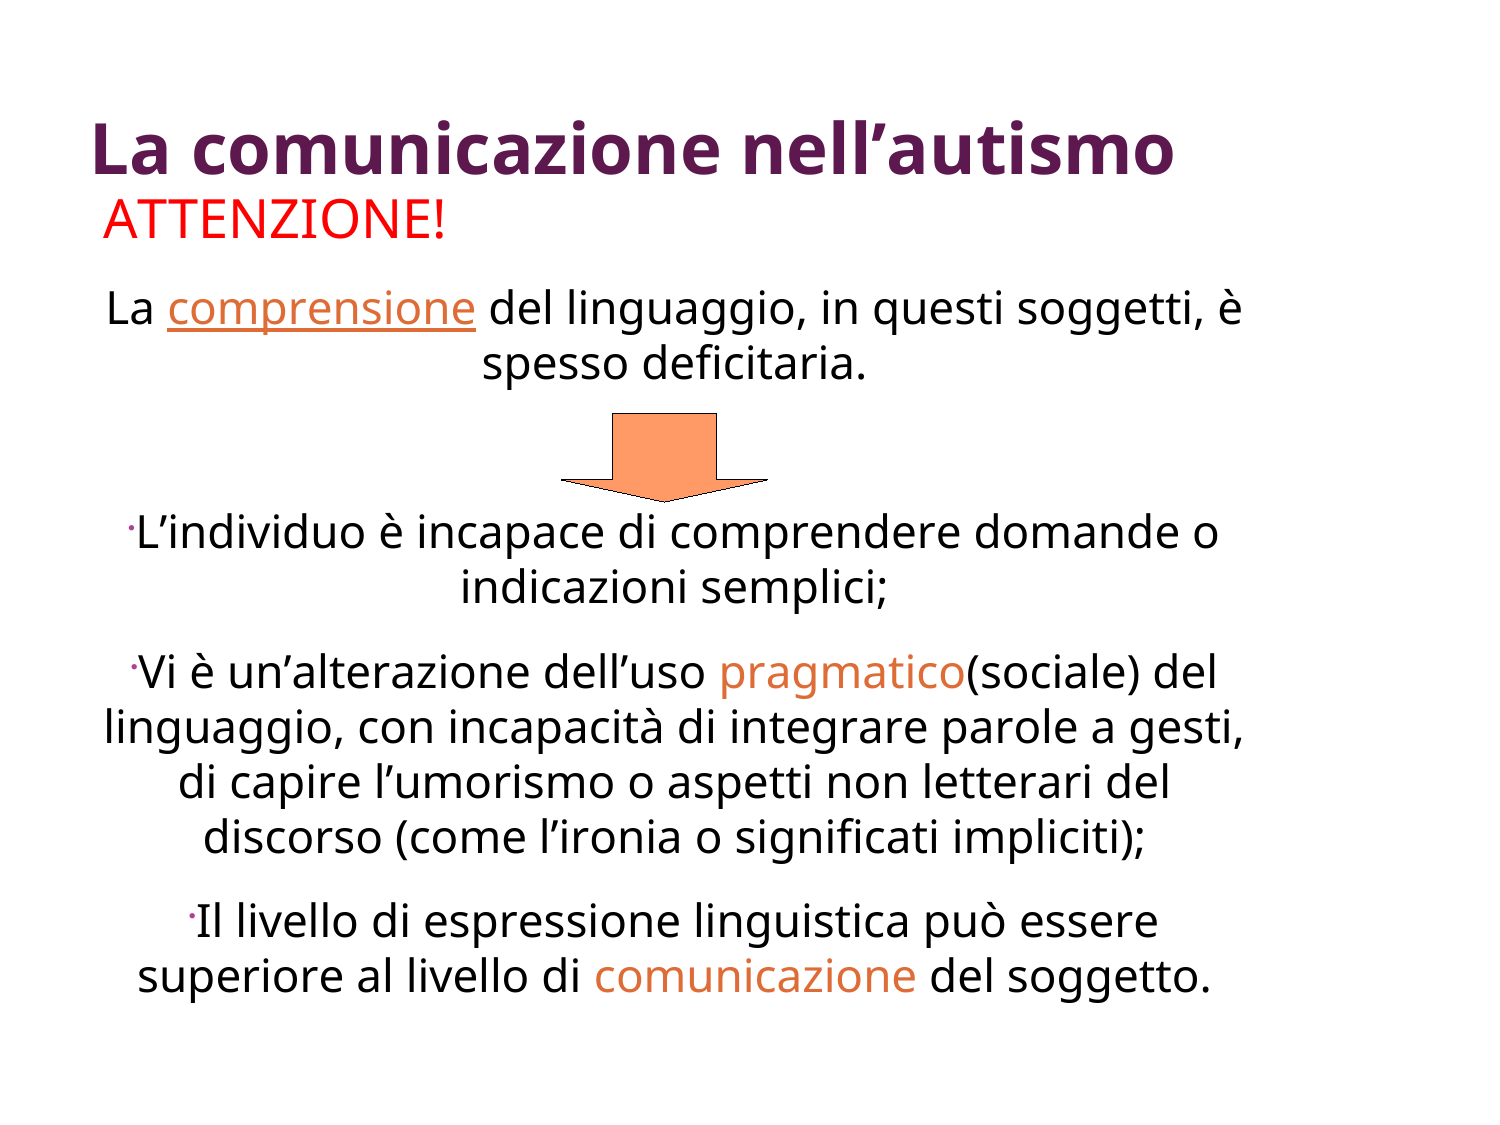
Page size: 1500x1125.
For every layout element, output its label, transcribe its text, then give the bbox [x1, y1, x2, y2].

title La comunicazione nell’autismo [75, 52, 1263, 240]
text_box [561, 413, 768, 503]
list ATTENZIONE! La comprensione del linguaggio, in questi soggetti, è spesso deficitaria. L’individuo è incapace di comprendere domande o indicazioni semplici; Vi è un’alterazione dell’uso pragmatico(sociale) del linguaggio, con incapacità di integrare parole a gesti, di capire l’umorismo o aspetti non letterari del discorso (come l’ironia o significati impliciti); Il livello di espressione linguistica può essere superiore al livello di comunicazione del soggetto. [88, 177, 1277, 1071]
